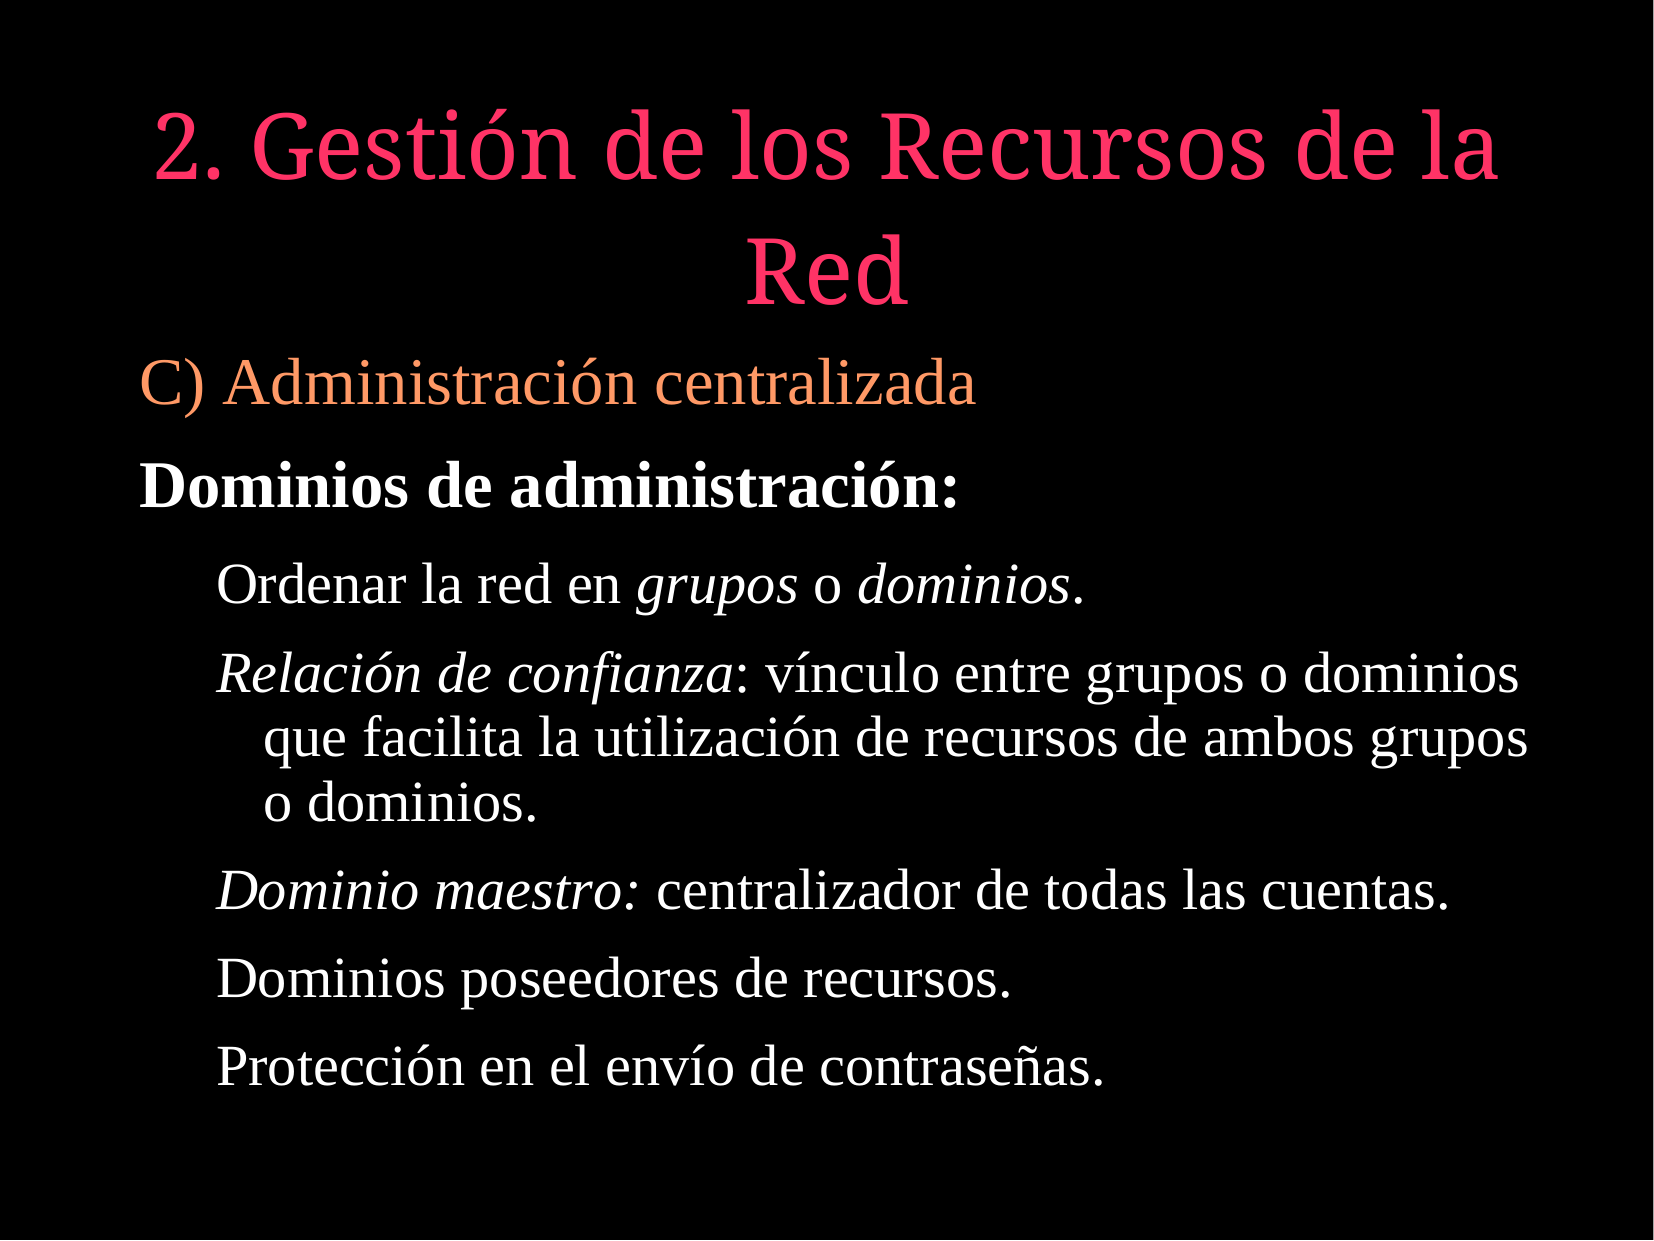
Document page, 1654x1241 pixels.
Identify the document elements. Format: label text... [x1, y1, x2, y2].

list C) Administración centralizada Dominios de administración: Ordenar la red en grupos o dominios. Relación de confianza: vínculo entre grupos o dominios que facilita la utilización de recursos de ambos grupos o dominios. Dominio maestro: centralizador de todas las cuentas. Dominios poseedores de recursos. Protección en el envío de contraseñas. [121, 344, 1534, 1127]
title 2. Gestión de los Recursos de la Red [121, 82, 1534, 331]
